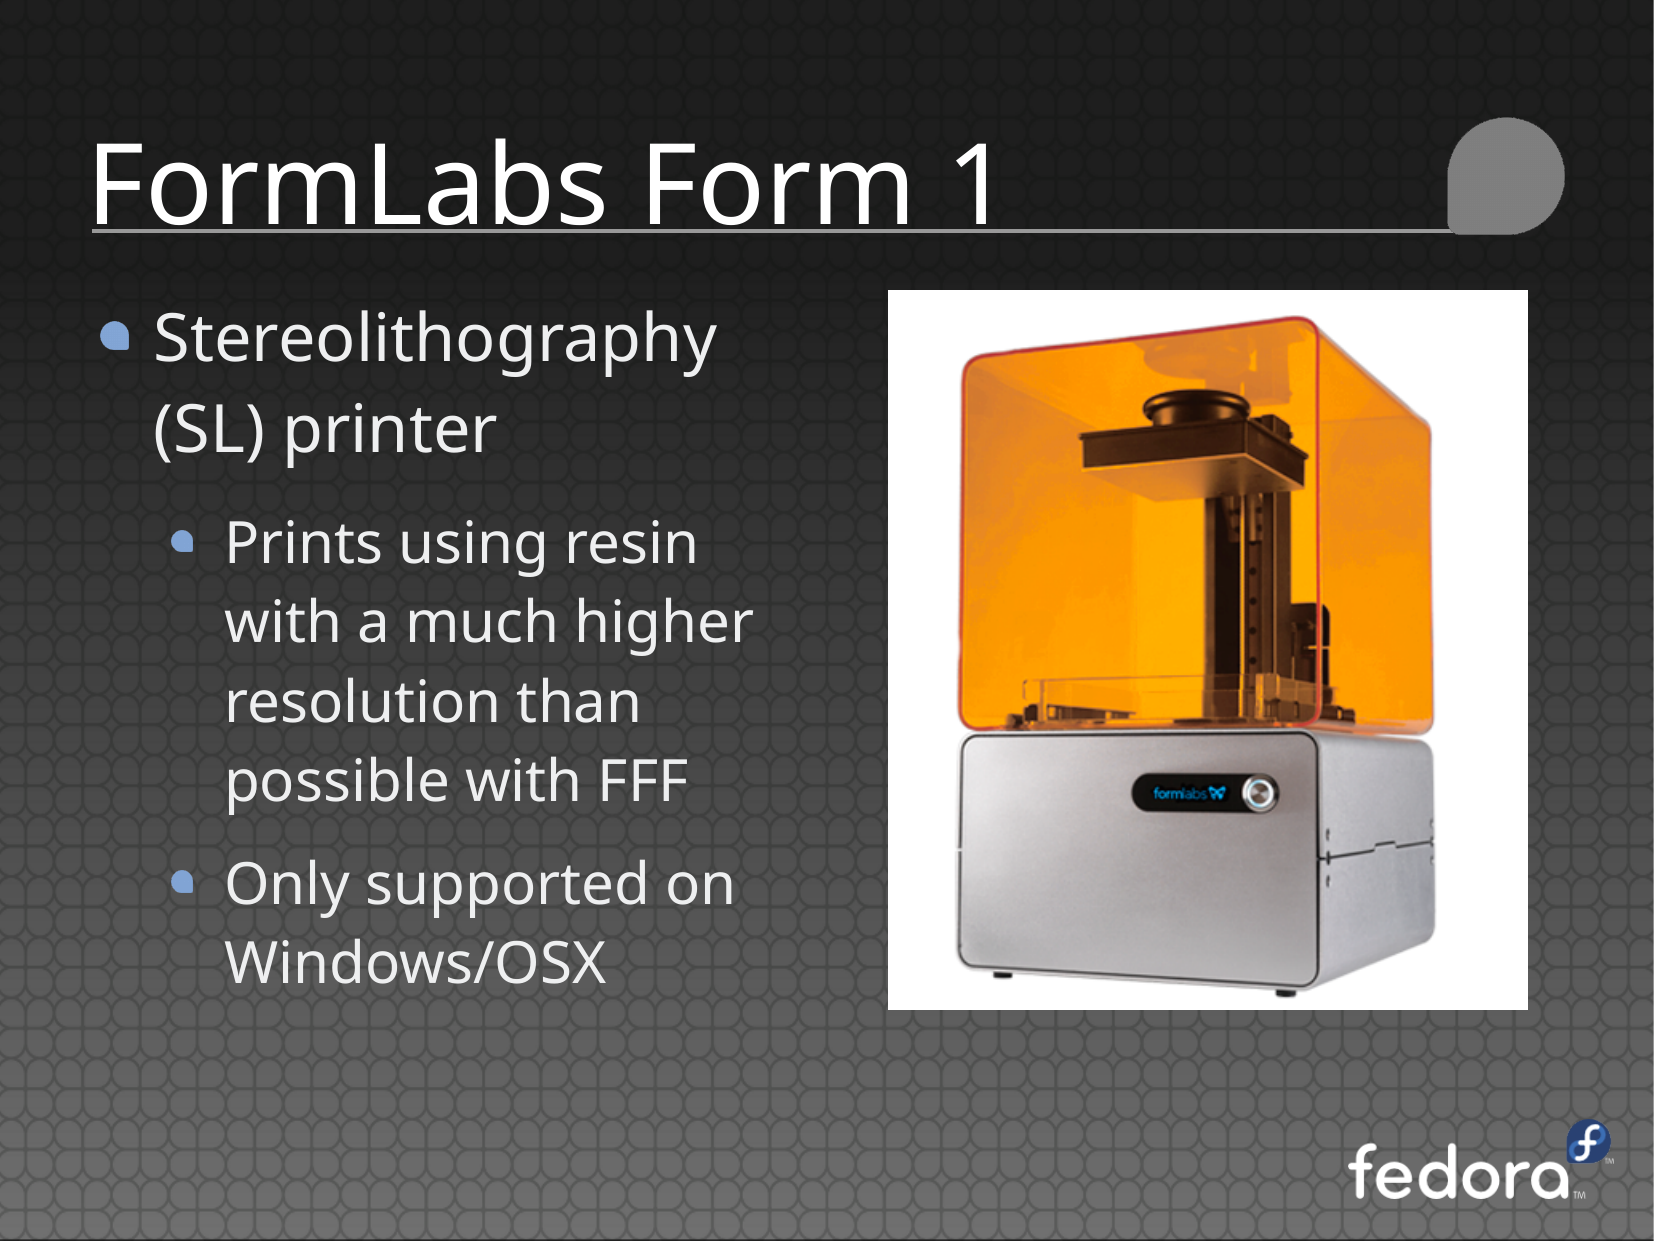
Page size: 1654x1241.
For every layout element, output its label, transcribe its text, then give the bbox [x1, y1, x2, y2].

picture [0, 0, 1654, 1241]
title FormLabs Form 1 [86, 112, 1576, 249]
list Stereolithography (SL) printer Prints using resin with a much higher resolution than possible with FFF Only supported on Windows/OSX [82, 290, 809, 1010]
